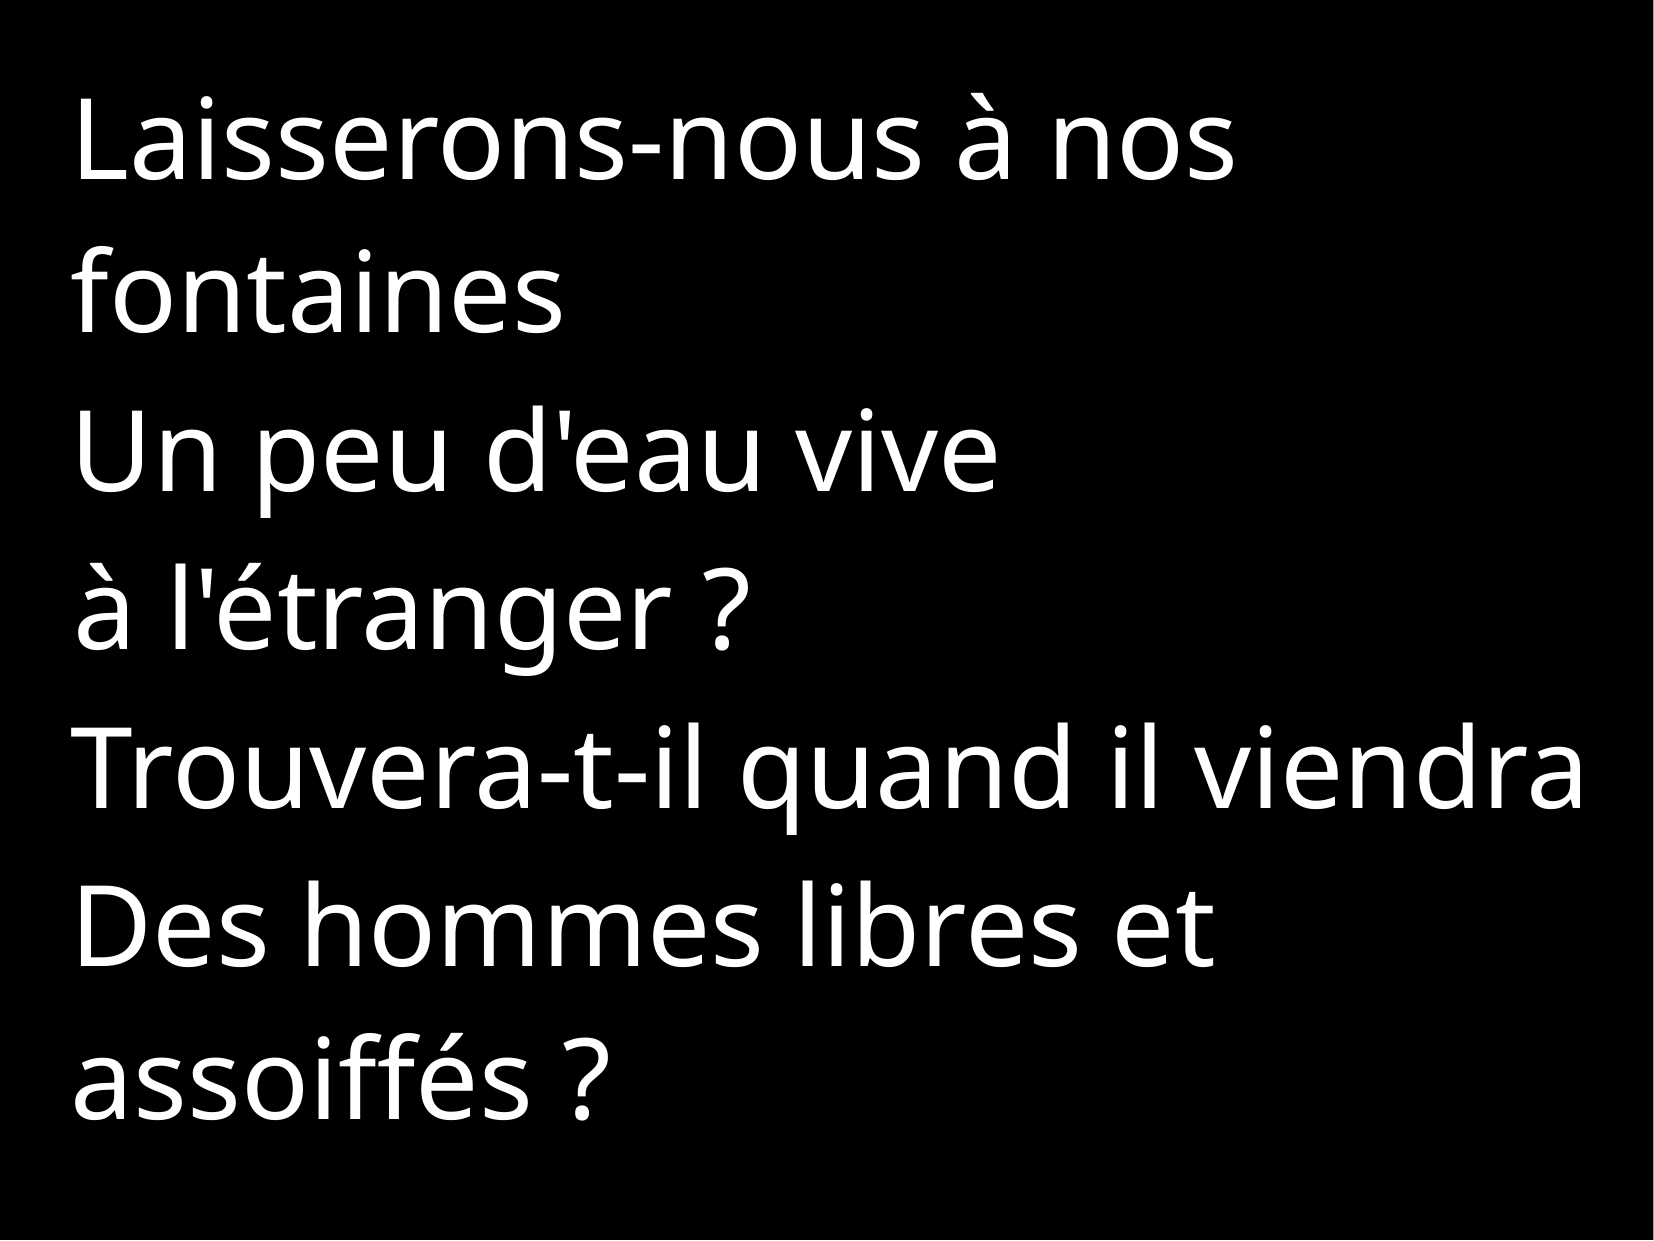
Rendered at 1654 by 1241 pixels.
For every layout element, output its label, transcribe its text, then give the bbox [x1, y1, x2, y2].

list Laisserons-nous à nos fontaines Un peu d'eau vive à l'étranger ? Trouvera-t-il quand il viendra Des hommes libres et assoiffés ? [0, 59, 1654, 1241]
